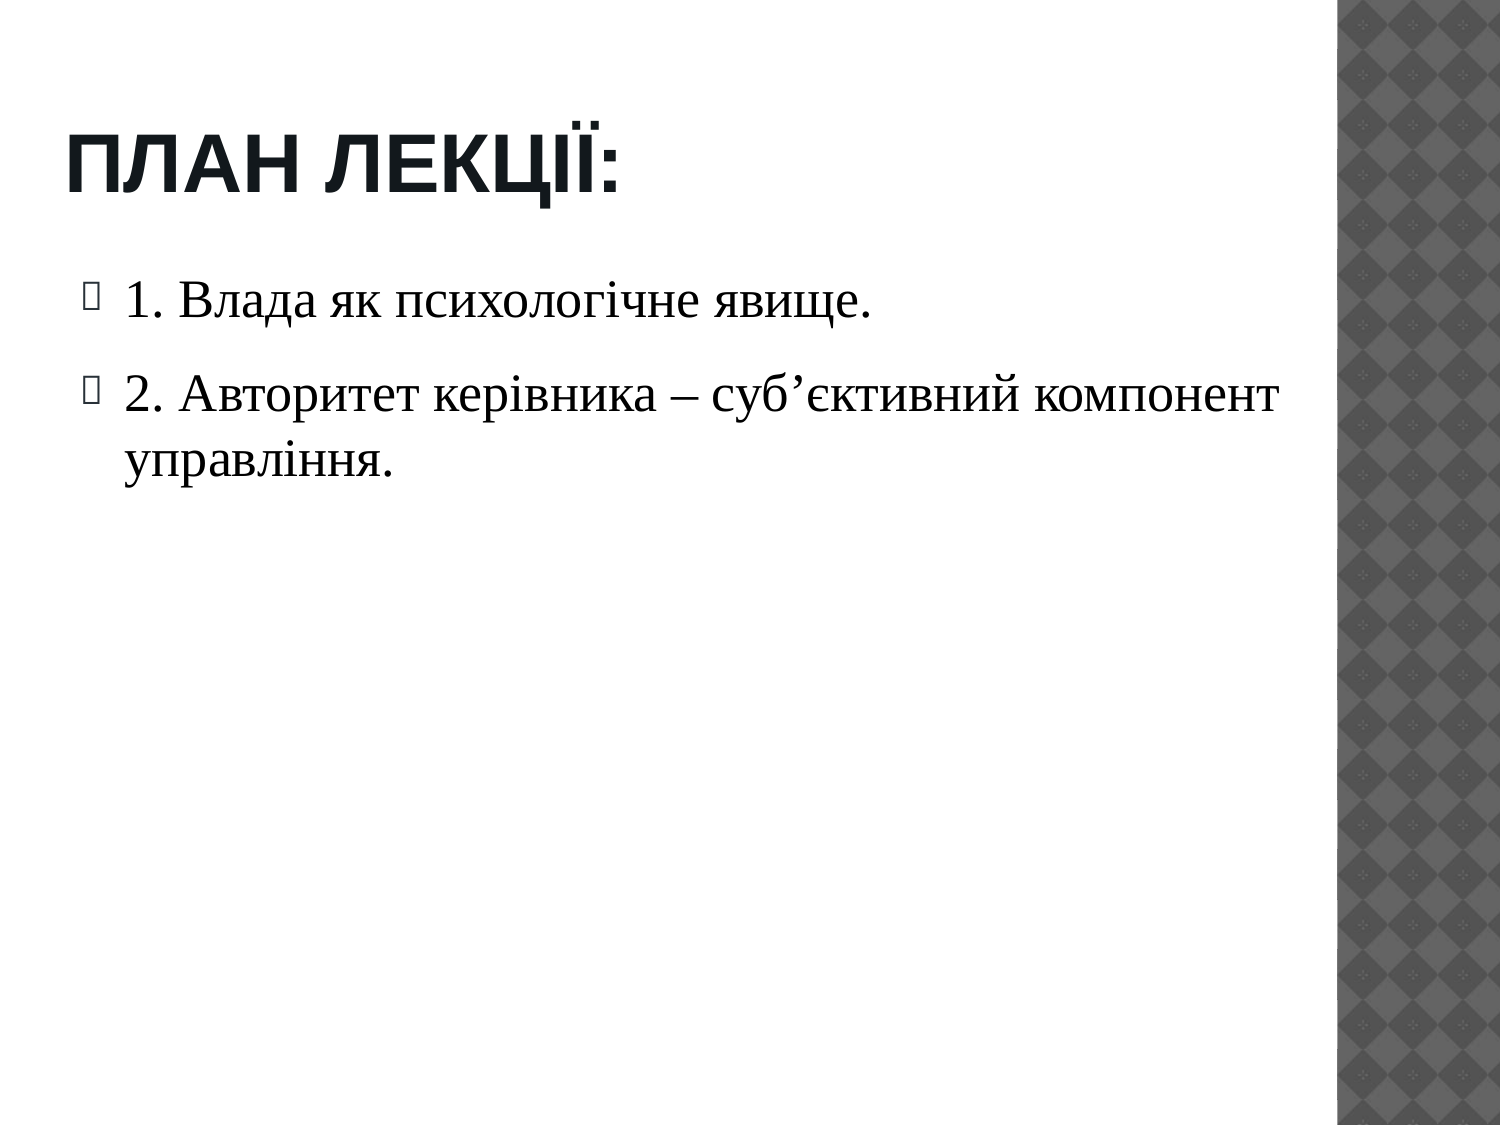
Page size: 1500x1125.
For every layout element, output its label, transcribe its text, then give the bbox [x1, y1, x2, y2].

list 1. Влада як психологічне явище. 2. Авторитет керівника – суб’єктивний компонент управління. [64, 255, 1466, 657]
picture [1337, 0, 1500, 1125]
title ПЛАН ЛЕКЦІЇ: [49, 101, 1451, 225]
